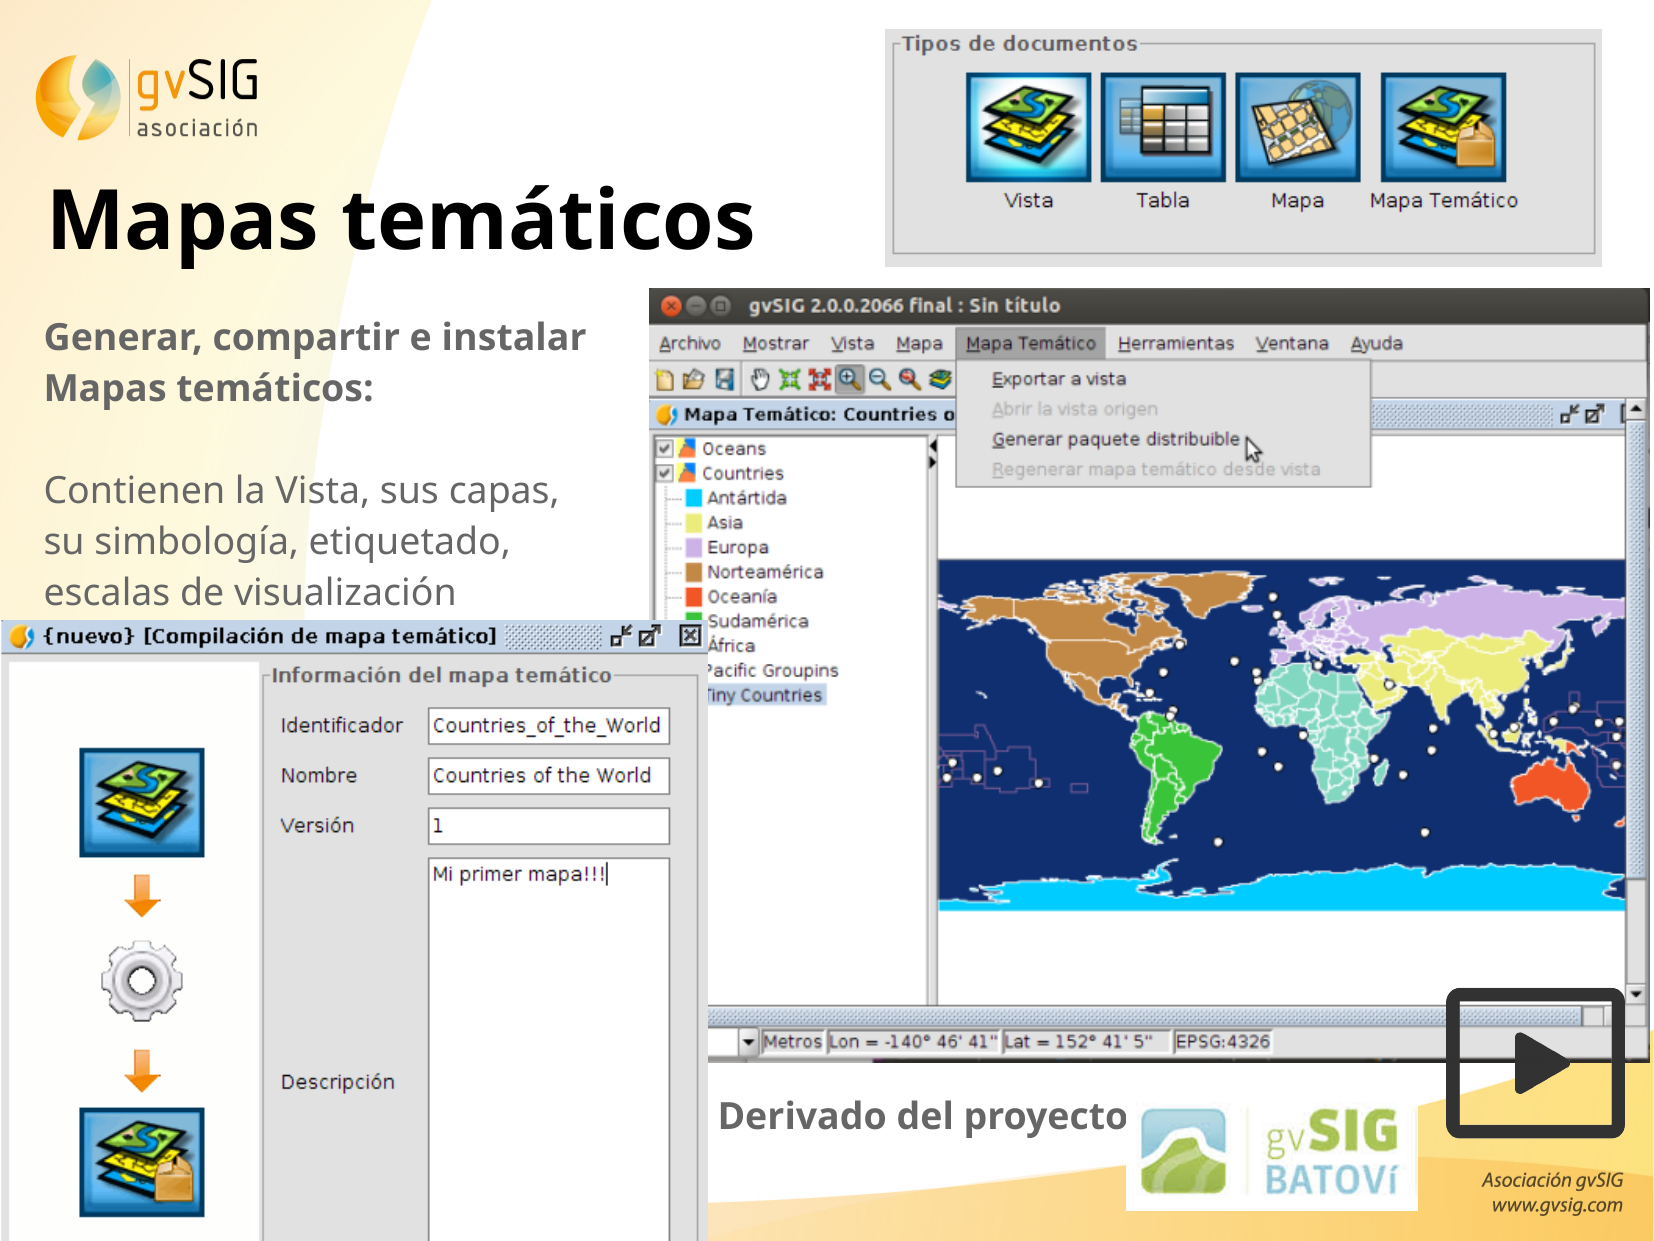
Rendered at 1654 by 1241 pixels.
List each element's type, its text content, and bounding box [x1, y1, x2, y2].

title Mapas temáticos [46, 170, 885, 265]
text_box Generar, compartir e instalar Mapas temáticos: Contienen la Vista, sus capas, su simbología, etiquetado, escalas de visualización [28, 303, 621, 621]
picture [0, 0, 1654, 1241]
text_box Derivado del proyecto: [702, 1082, 1245, 1182]
